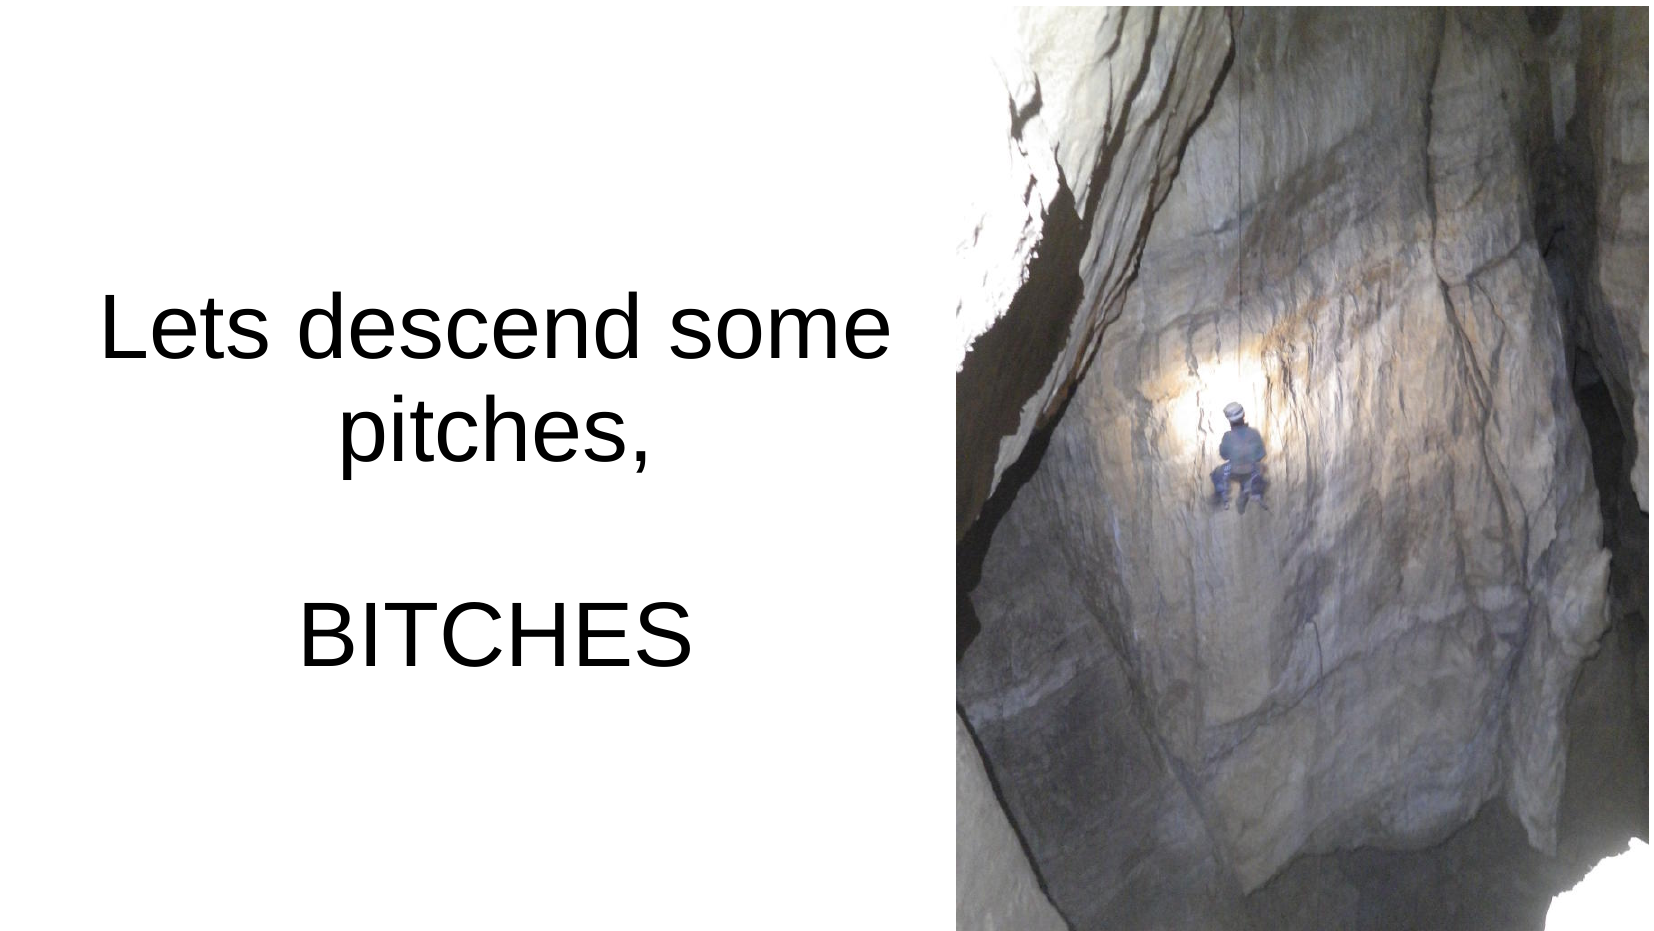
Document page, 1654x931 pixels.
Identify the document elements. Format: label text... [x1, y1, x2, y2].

title Lets descend some pitches, BITCHES [82, 275, 910, 686]
picture [956, 6, 1649, 931]
